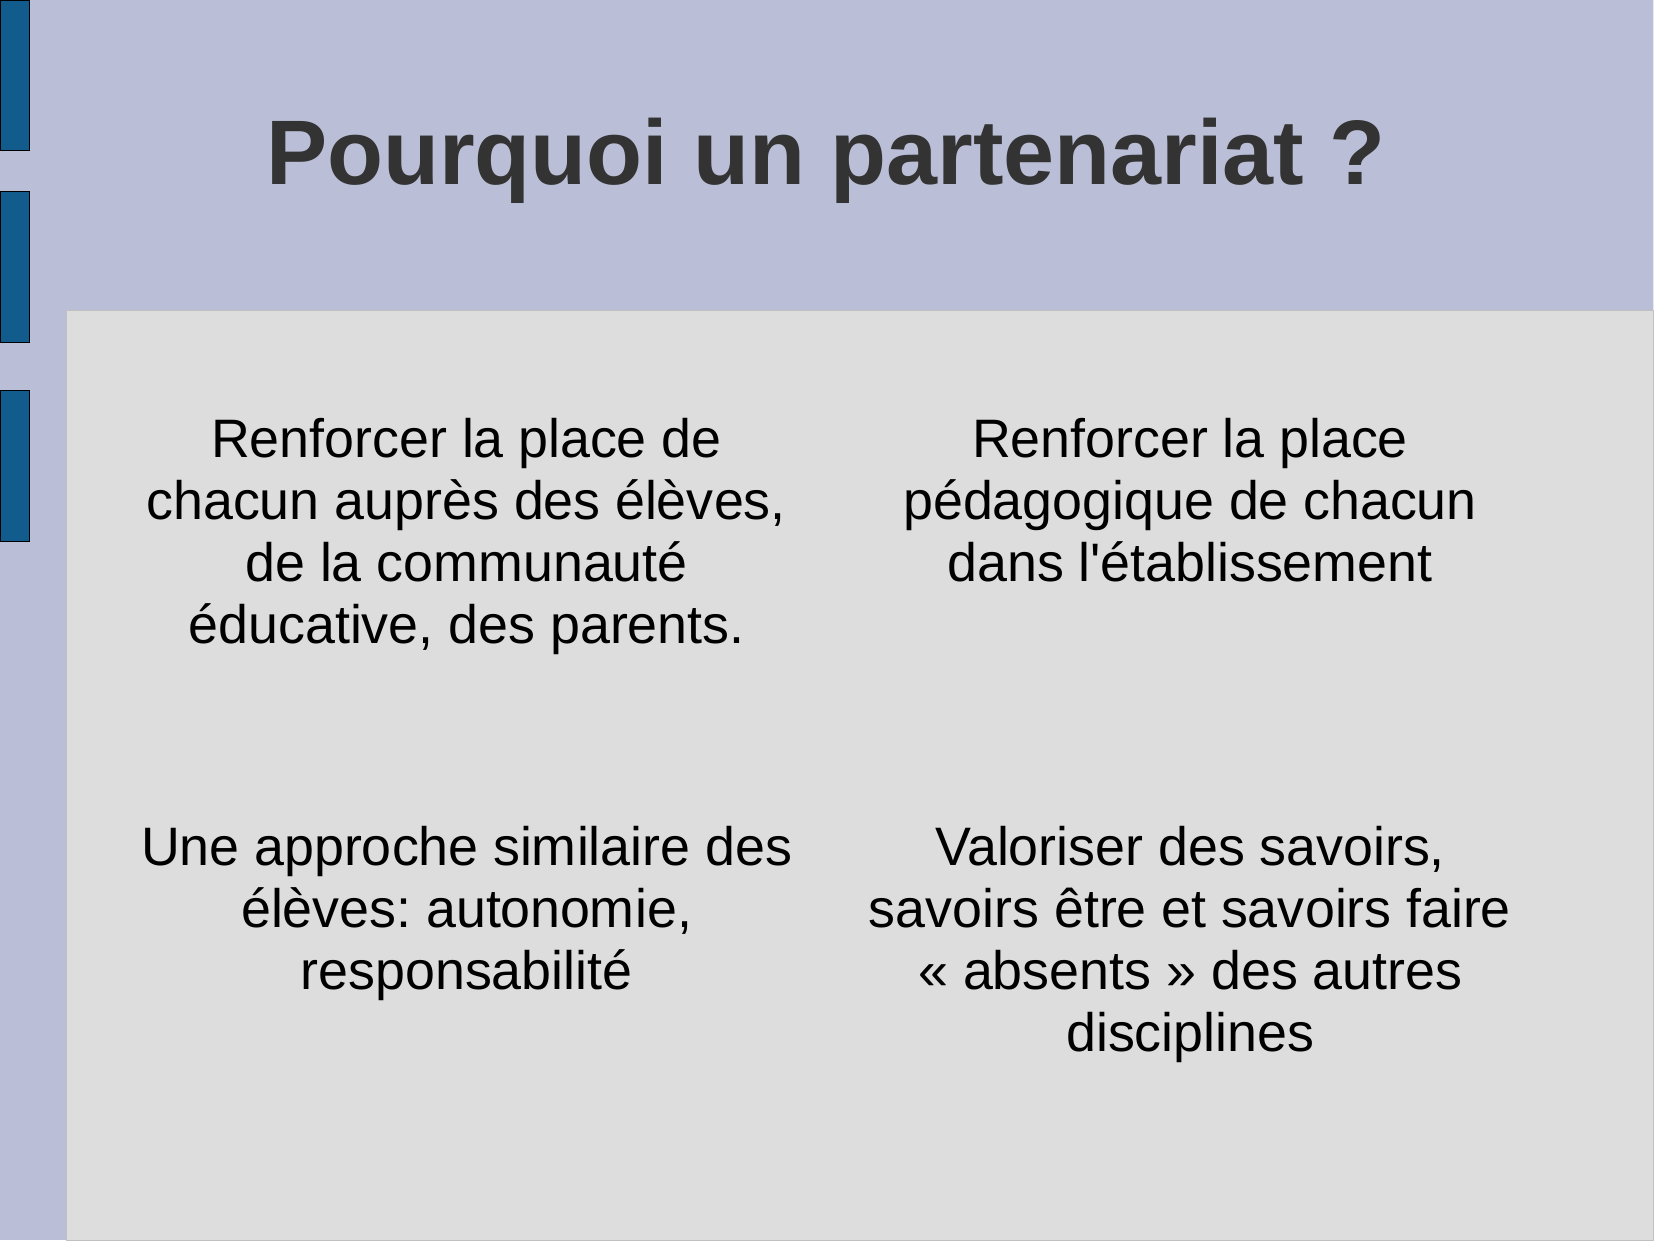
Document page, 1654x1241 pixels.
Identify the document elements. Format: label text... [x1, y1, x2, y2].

chart [121, 752, 811, 1126]
chart [845, 344, 1535, 718]
chart [121, 344, 811, 718]
title Pourquoi un partenariat ? [82, 56, 1571, 250]
chart [845, 752, 1535, 1126]
